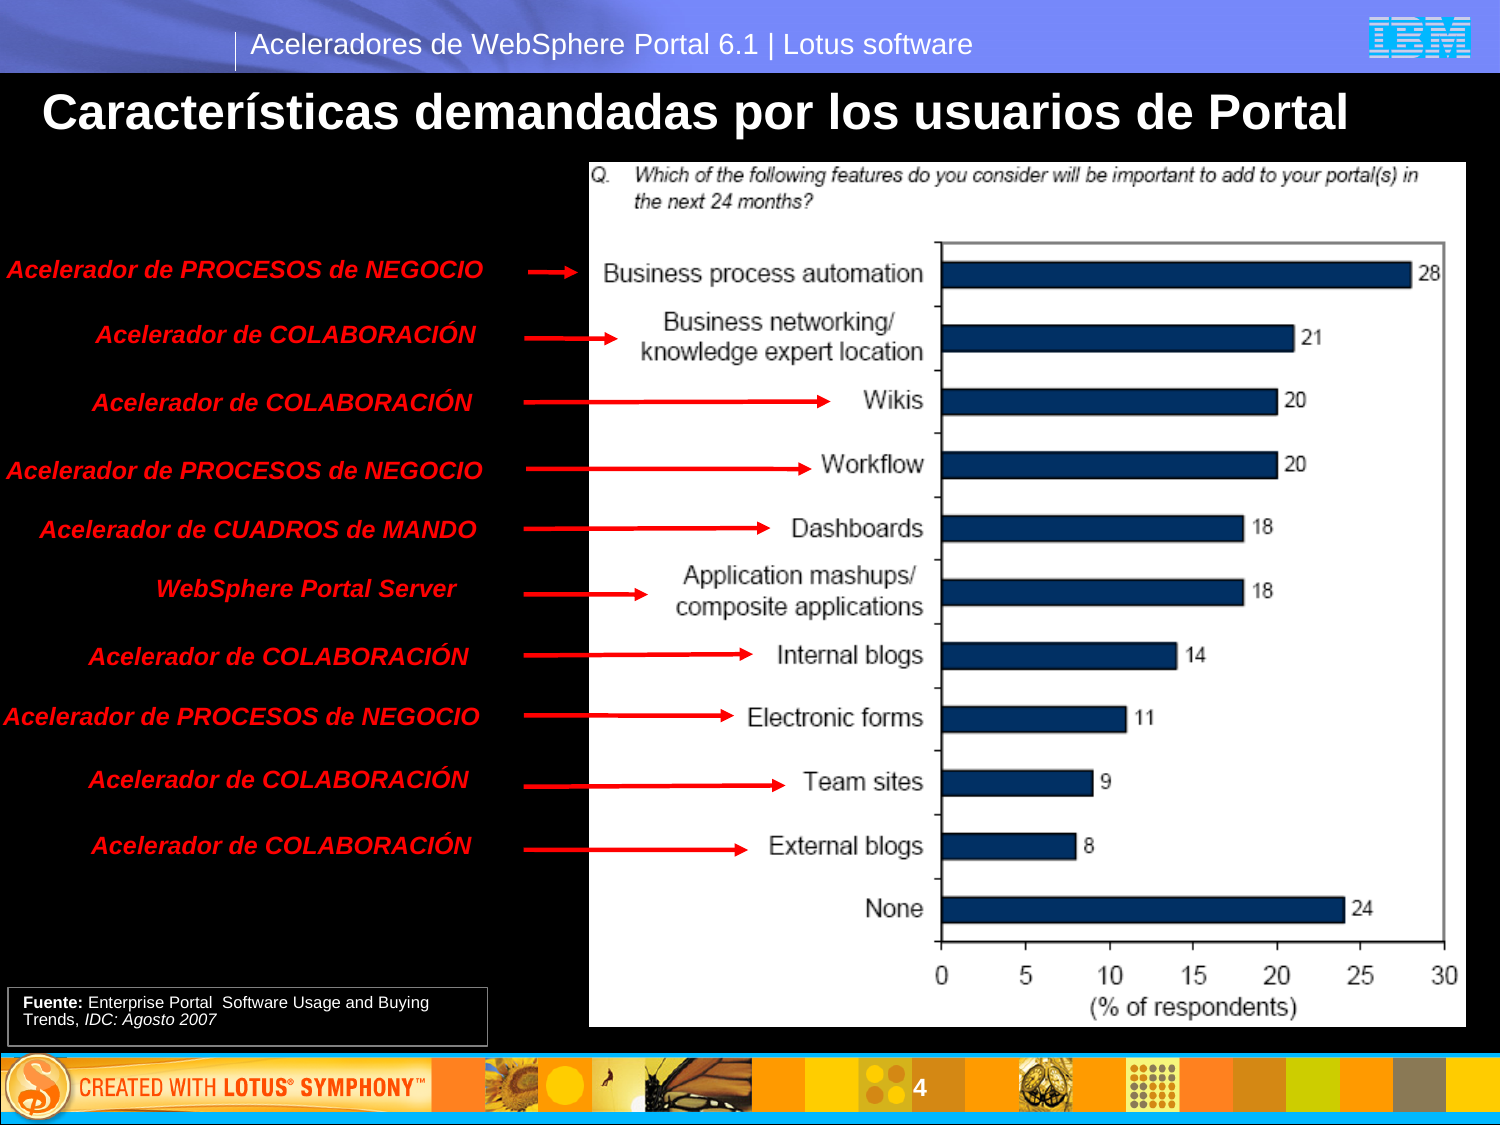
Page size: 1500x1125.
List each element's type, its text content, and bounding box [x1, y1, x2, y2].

picture [589, 190, 1466, 1027]
text_box Fuente: Enterprise Portal Software Usage and Buying Trends, IDC: Agosto 2007 [8, 987, 488, 1046]
text_box Acelerador de PROCESOS de NEGOCIO [0, 448, 556, 493]
text_box Acelerador de PROCESOS de NEGOCIO [0, 248, 557, 292]
text_box Acelerador de PROCESOS de NEGOCIO [0, 695, 553, 739]
text_box Acelerador de COLABORACIÓN [76, 380, 642, 424]
picture [1, 1053, 1500, 1119]
text_box Acelerador de COLABORACIÓN [73, 758, 638, 802]
picture [0, 0, 1500, 73]
text_box Acelerador de COLABORACIÓN [73, 635, 638, 679]
text_box WebSphere Portal Server [141, 567, 473, 611]
text_box Características demandadas por los usuarios de Portal [26, 75, 1500, 190]
text_box Acelerador de COLABORACIÓN [75, 824, 641, 868]
text_box Acelerador de COLABORACIÓN [80, 313, 554, 357]
text_box Acelerador de CUADROS de MANDO [24, 508, 589, 552]
